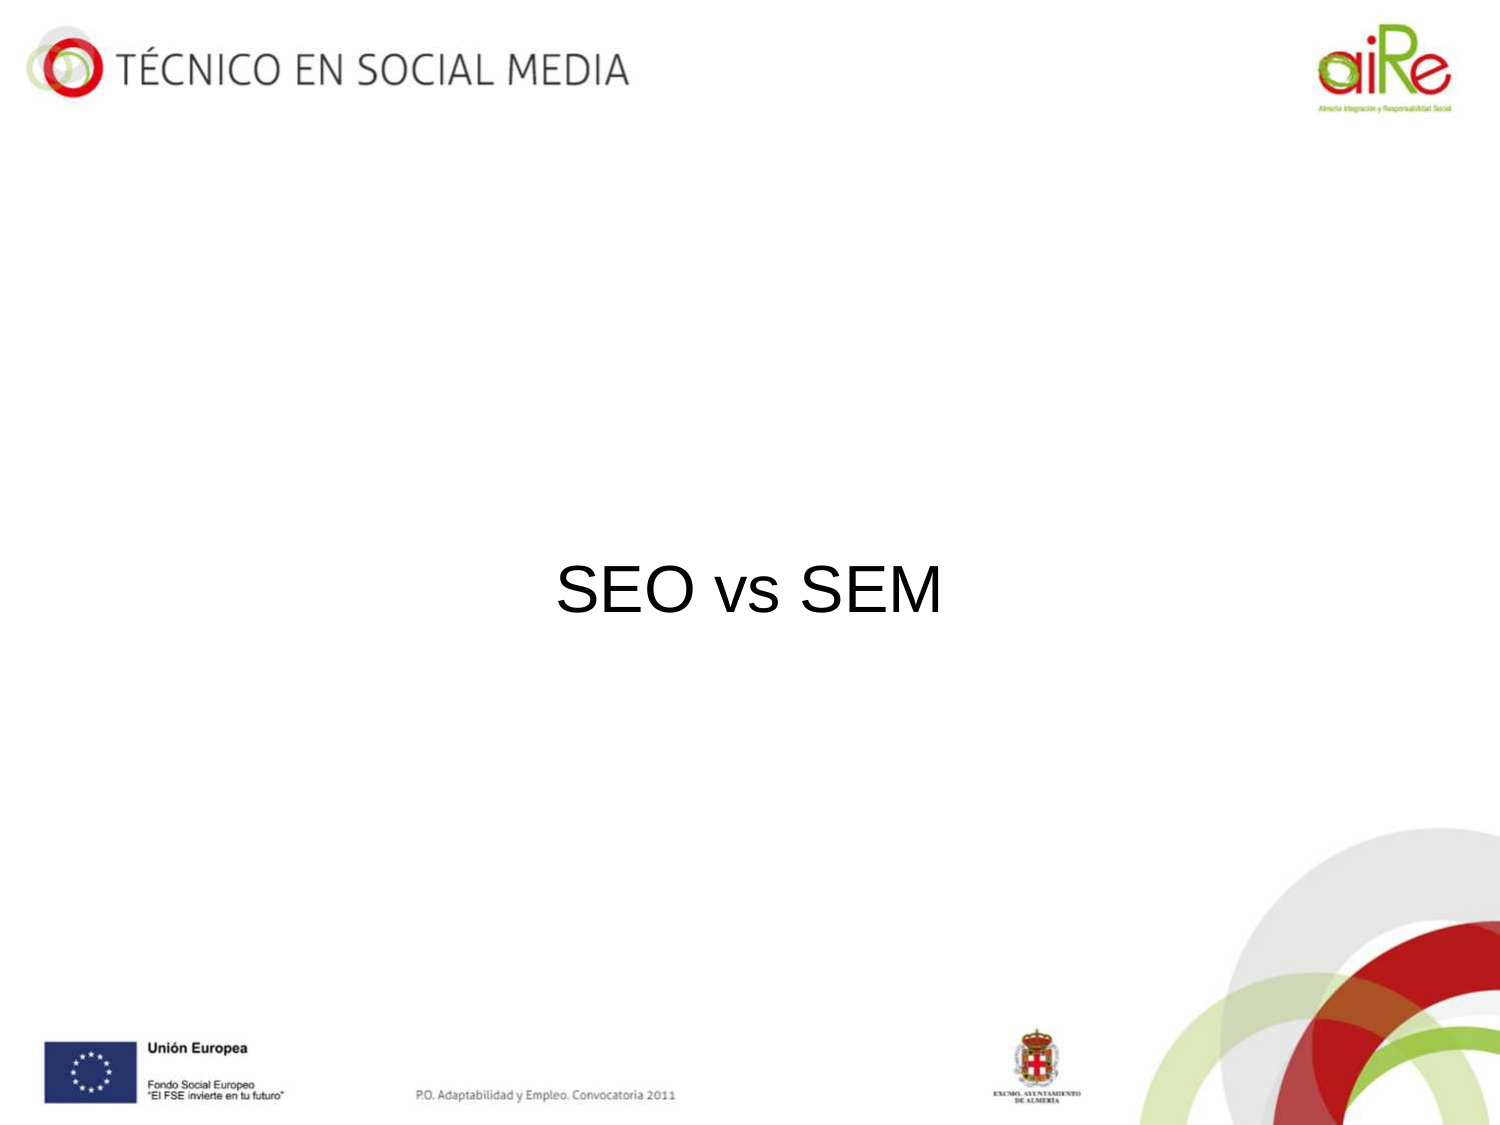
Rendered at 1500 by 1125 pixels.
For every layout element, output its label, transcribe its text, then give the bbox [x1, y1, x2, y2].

picture [0, 0, 1500, 1125]
subtitle SEO vs SEM [75, 263, 1425, 916]
